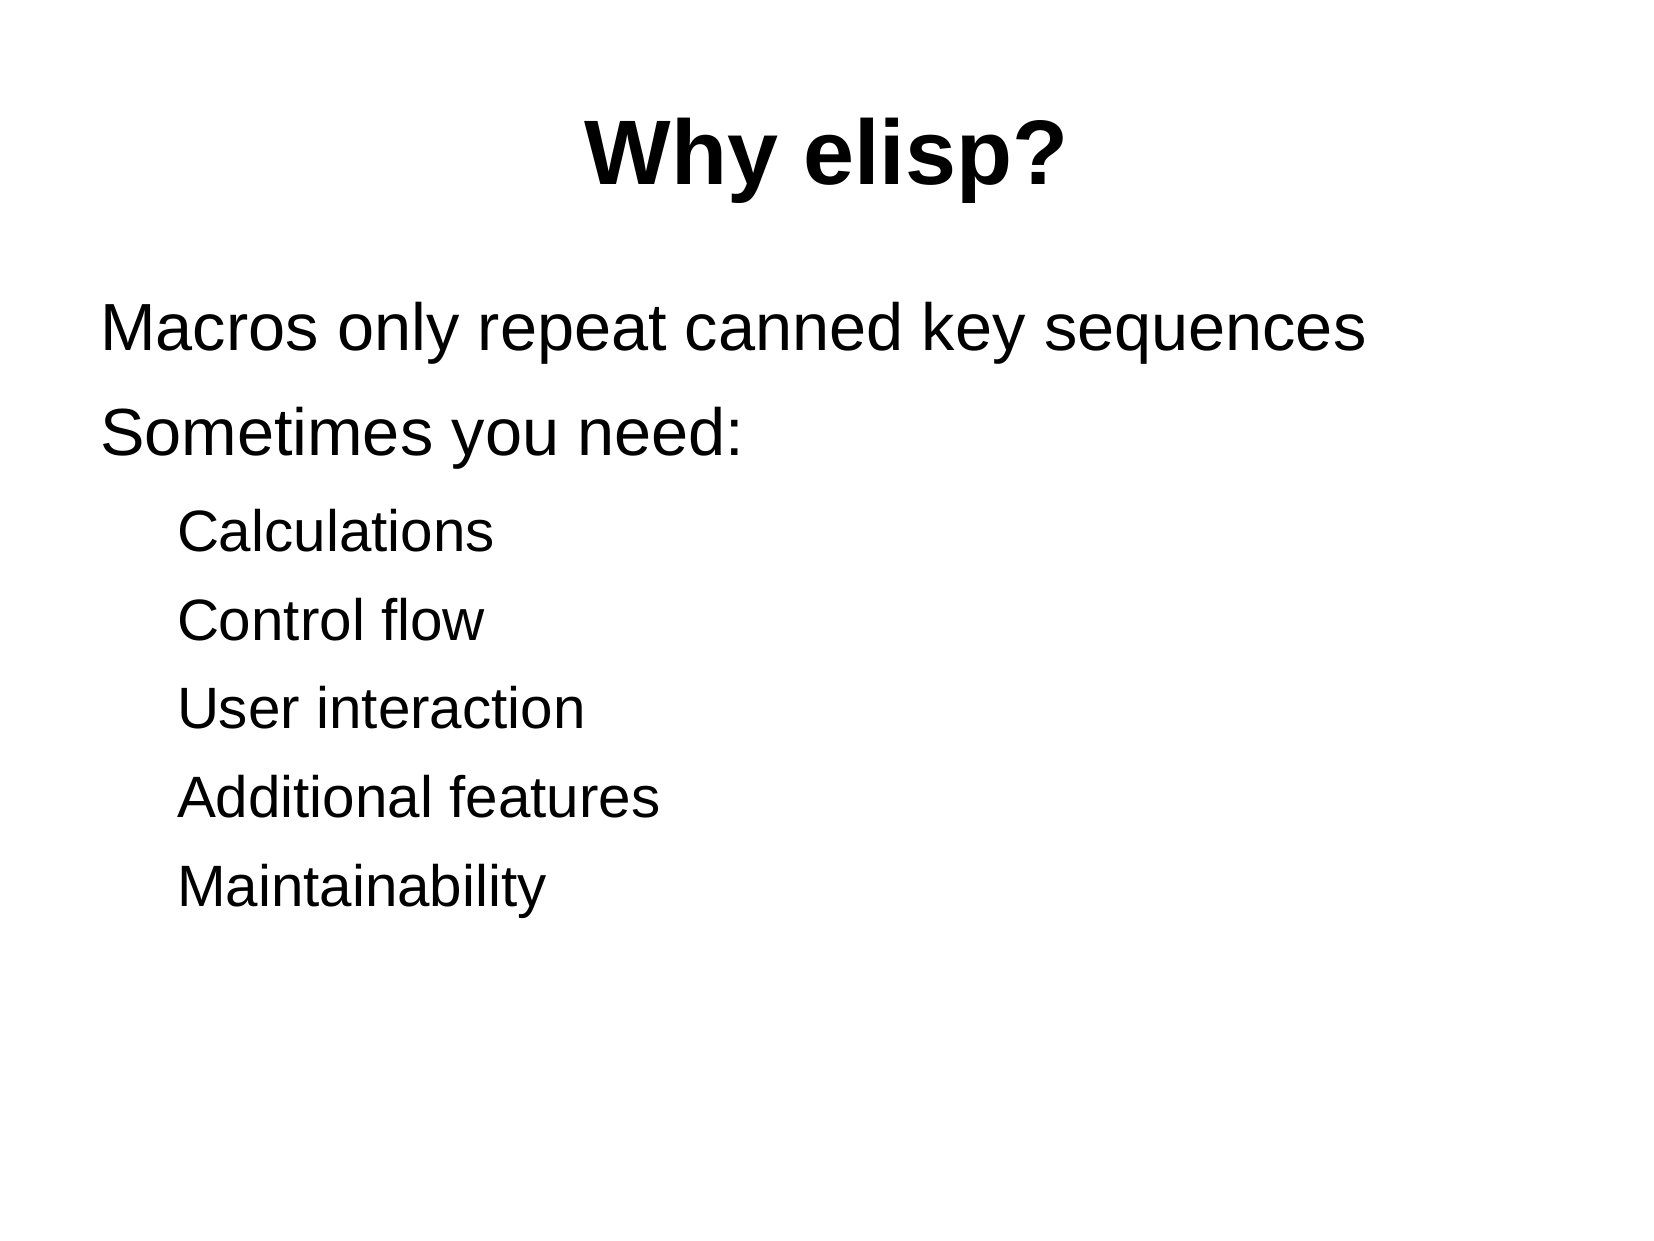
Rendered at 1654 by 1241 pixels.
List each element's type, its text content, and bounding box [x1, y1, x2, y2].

list Macros only repeat canned key sequences Sometimes you need: Calculations Control flow User interaction Additional features Maintainability [82, 290, 1571, 1094]
title Why elisp? [82, 56, 1571, 250]
